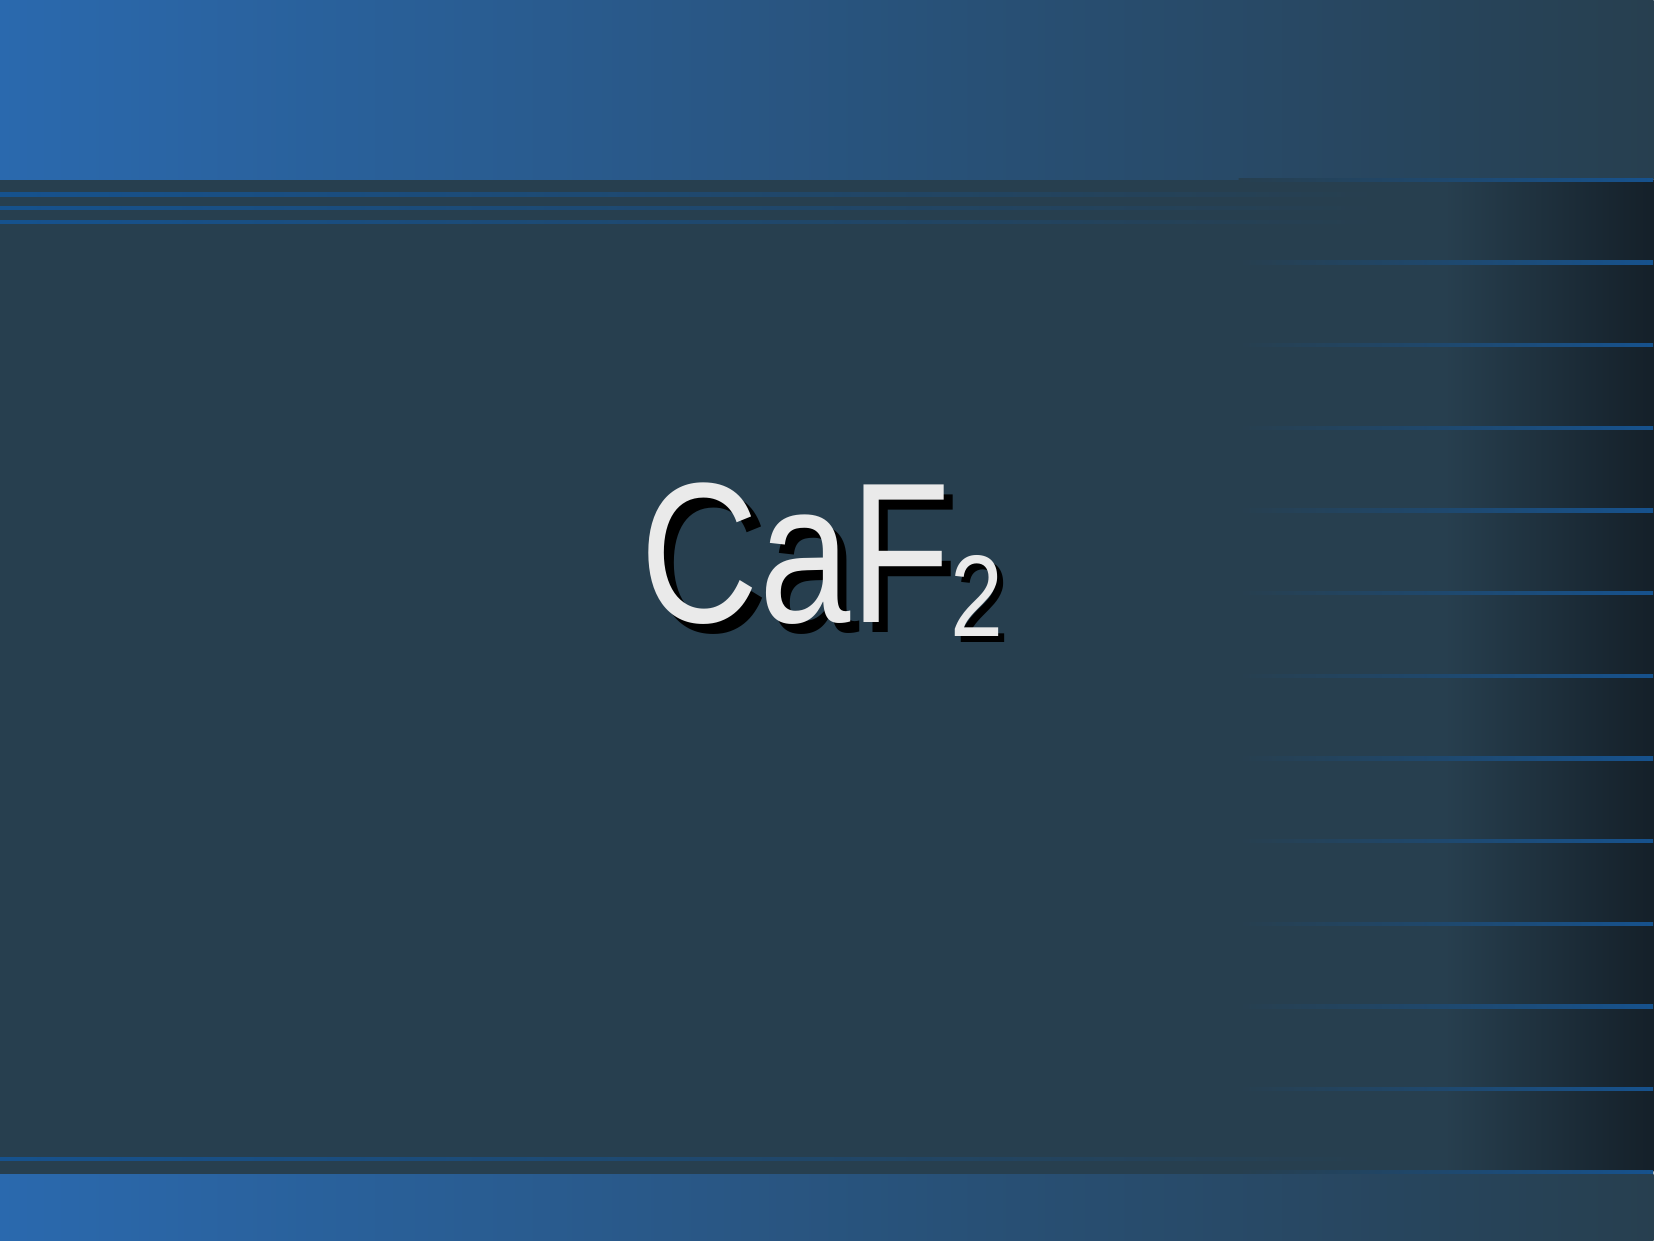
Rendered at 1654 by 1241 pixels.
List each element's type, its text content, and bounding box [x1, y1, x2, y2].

subtitle CaF2 [91, 16, 1553, 1078]
